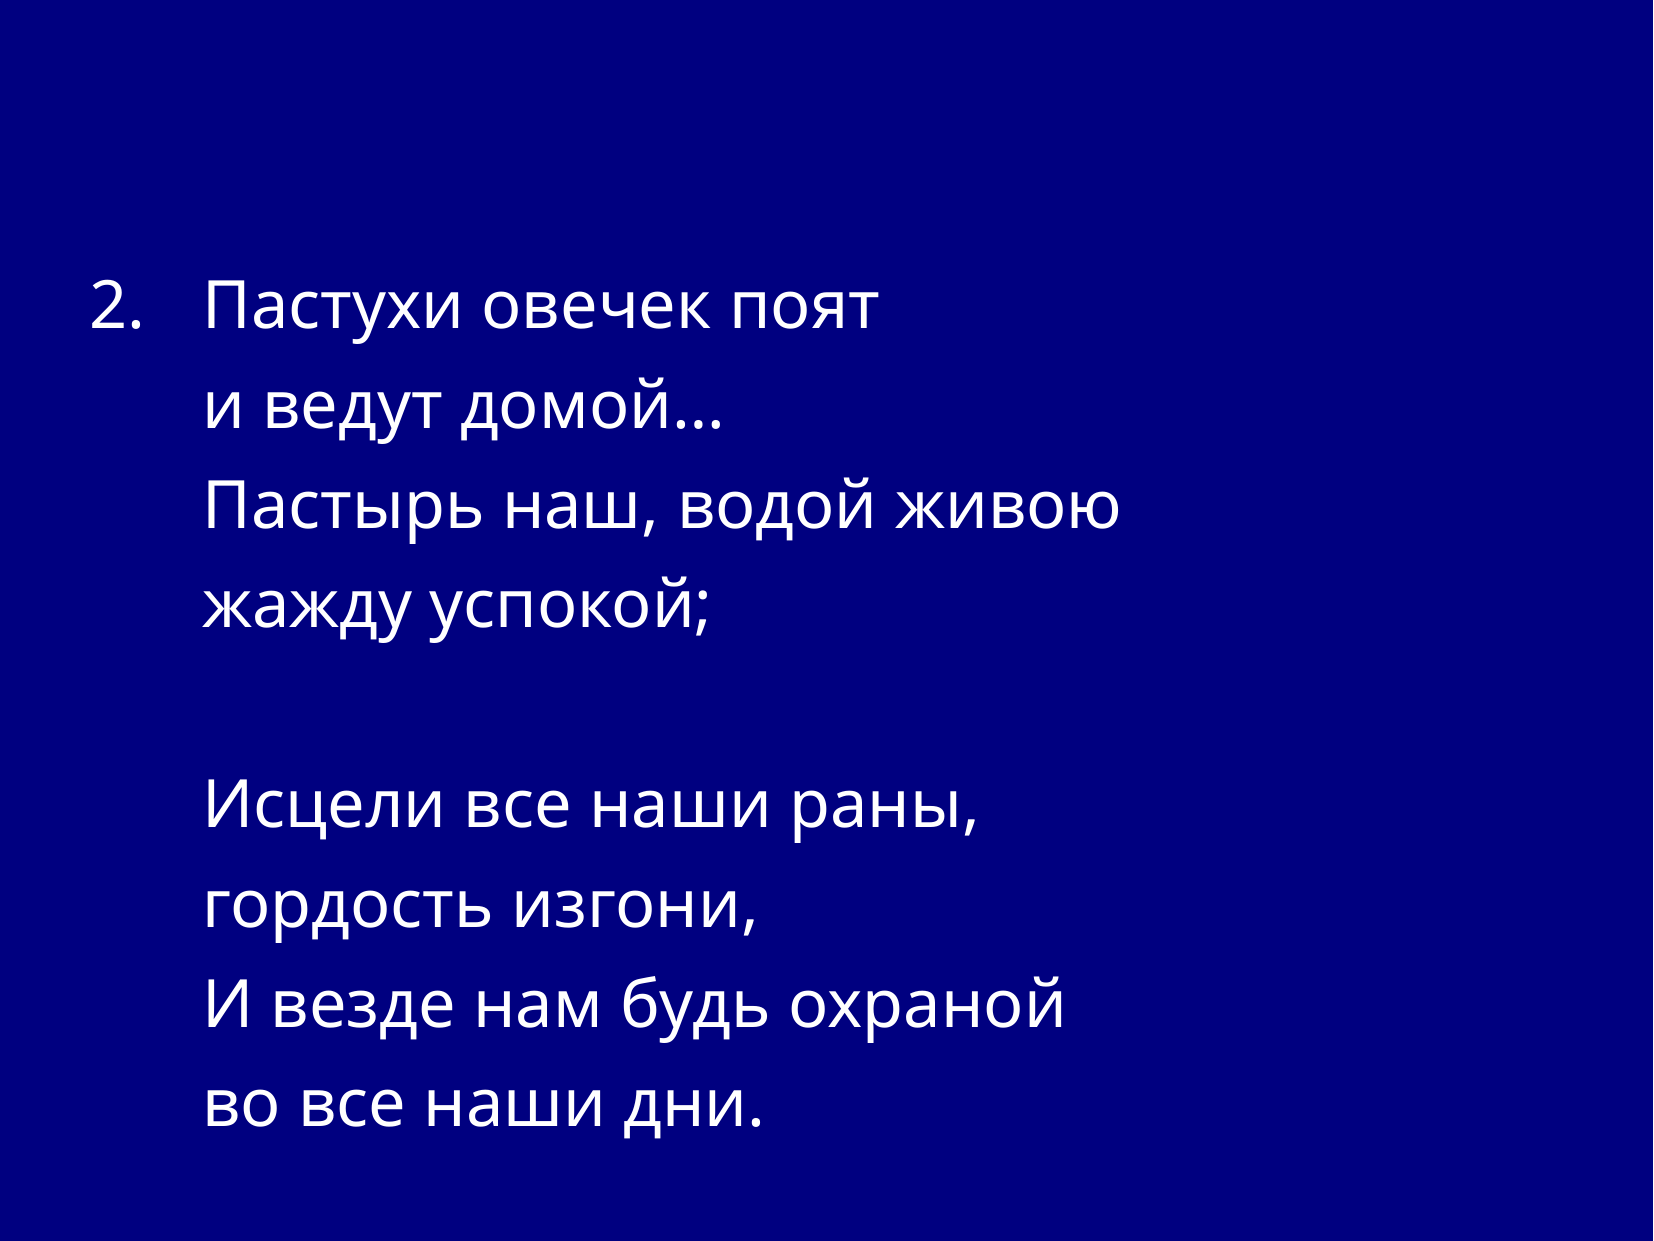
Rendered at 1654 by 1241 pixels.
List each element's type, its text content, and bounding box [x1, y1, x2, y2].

text_box 2. Пастухи овечек поят и ведут домой… Пастырь наш, водой живою жажду успокой; Исцели все наши раны, гордость изгони, И везде нам будь охраной во все наши дни. [75, 150, 1576, 1163]
